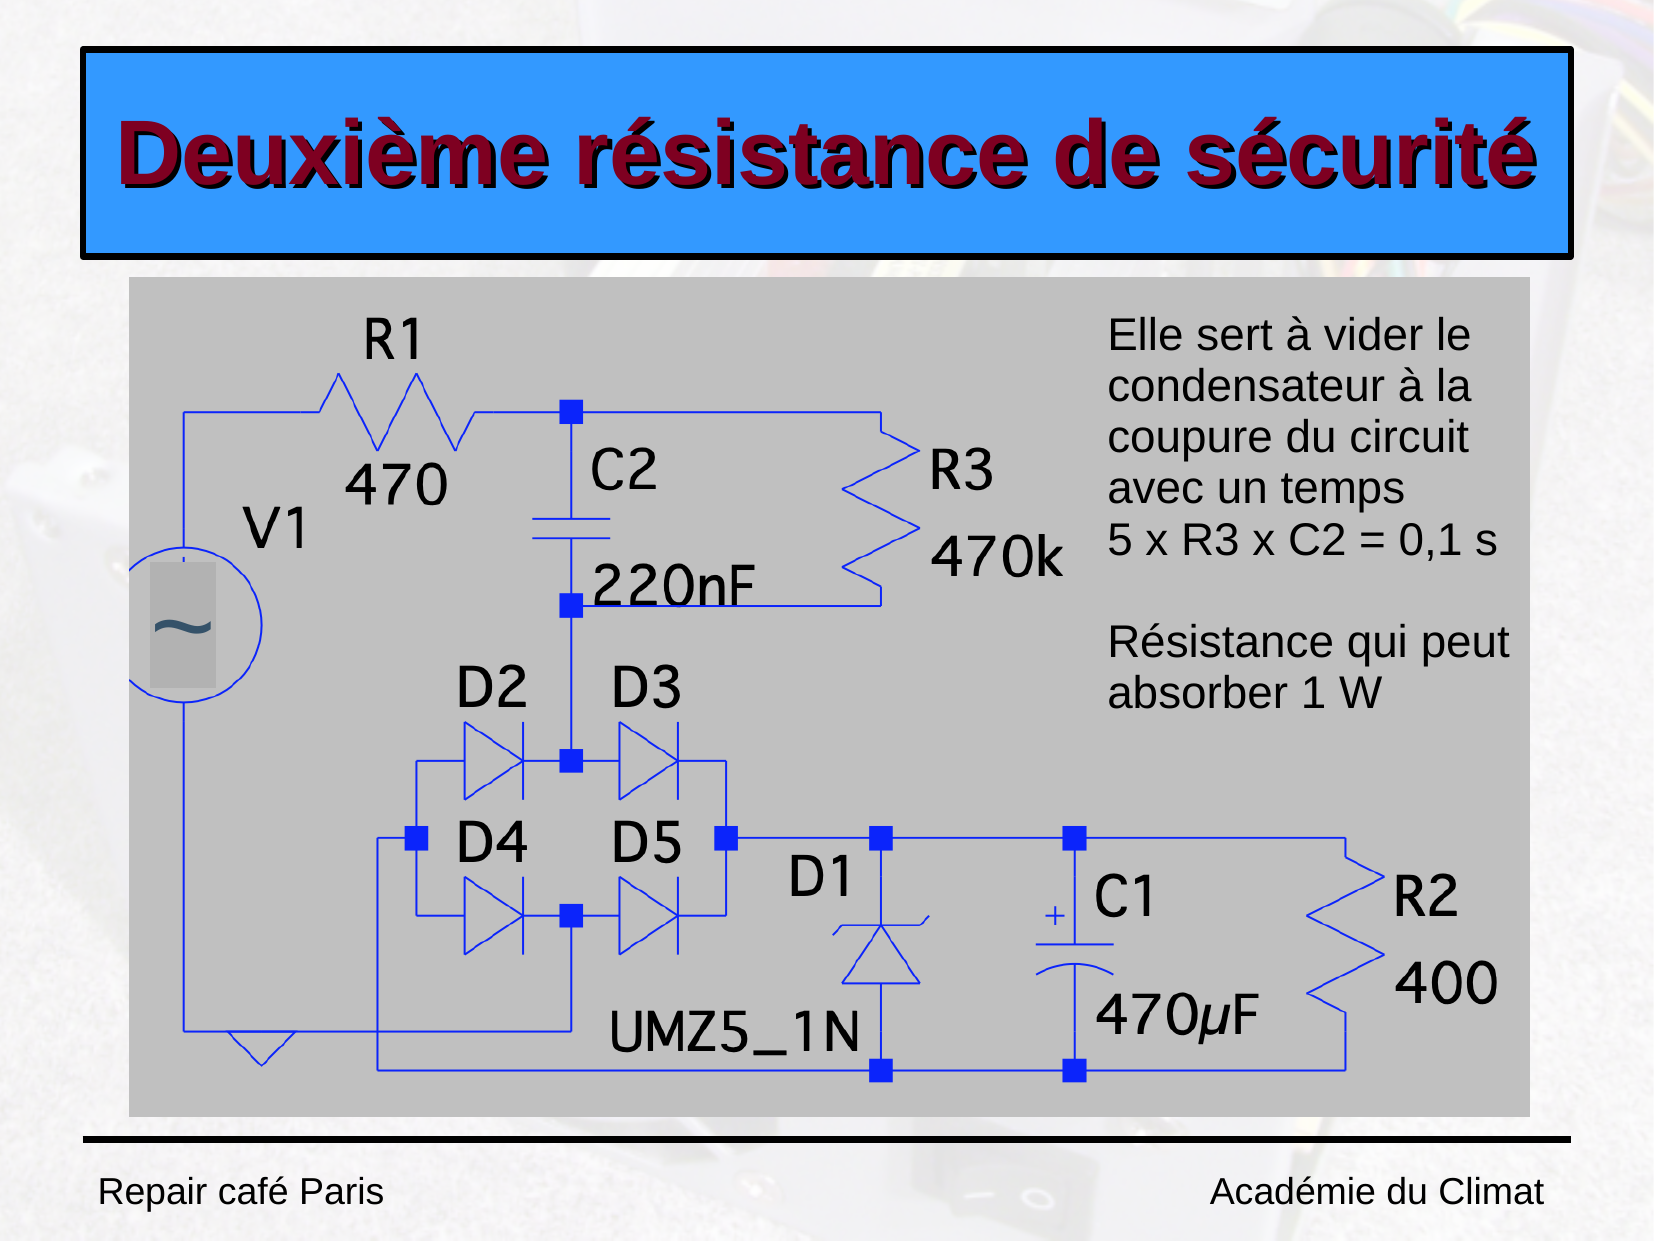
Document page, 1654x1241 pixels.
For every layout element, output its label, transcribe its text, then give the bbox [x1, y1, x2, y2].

text_box ~ [118, 555, 249, 696]
text_box Elle sert à vider le condensateur à la coupure du circuit avec un temps 5 x R3 x C2 = 0,1 s Résistance qui peut absorber 1 W [1092, 301, 1530, 778]
picture [0, 0, 1654, 1241]
title Deuxième résistance de sécurité [82, 49, 1571, 257]
text_box Repair café Paris Académie du Climat [82, 1163, 1571, 1220]
